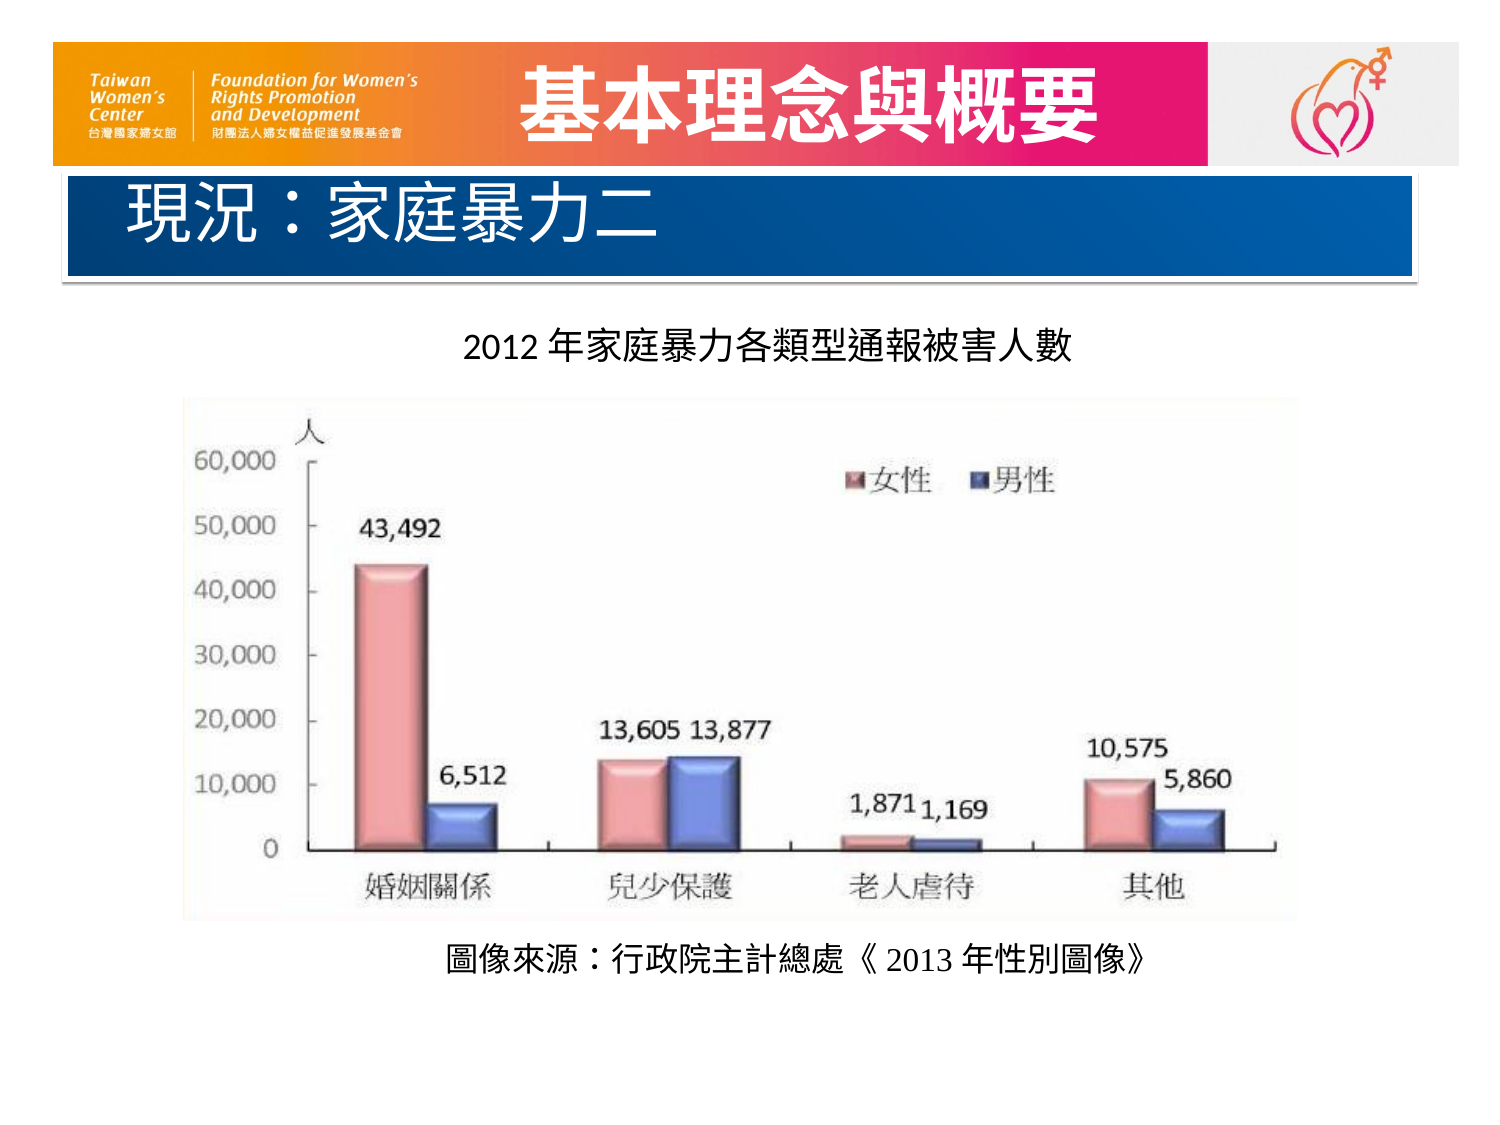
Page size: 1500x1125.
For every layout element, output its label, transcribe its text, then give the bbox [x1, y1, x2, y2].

picture [183, 397, 1299, 921]
title 基本理念與概要 [194, 45, 1426, 161]
text_box 圖像來源：行政院主計總處《2013年性別圖像》 [289, 929, 1317, 985]
text_box 2012年家庭暴力各類型通報被害人數 [253, 314, 1282, 376]
text_box 現況：家庭暴力二 [64, 172, 1415, 279]
